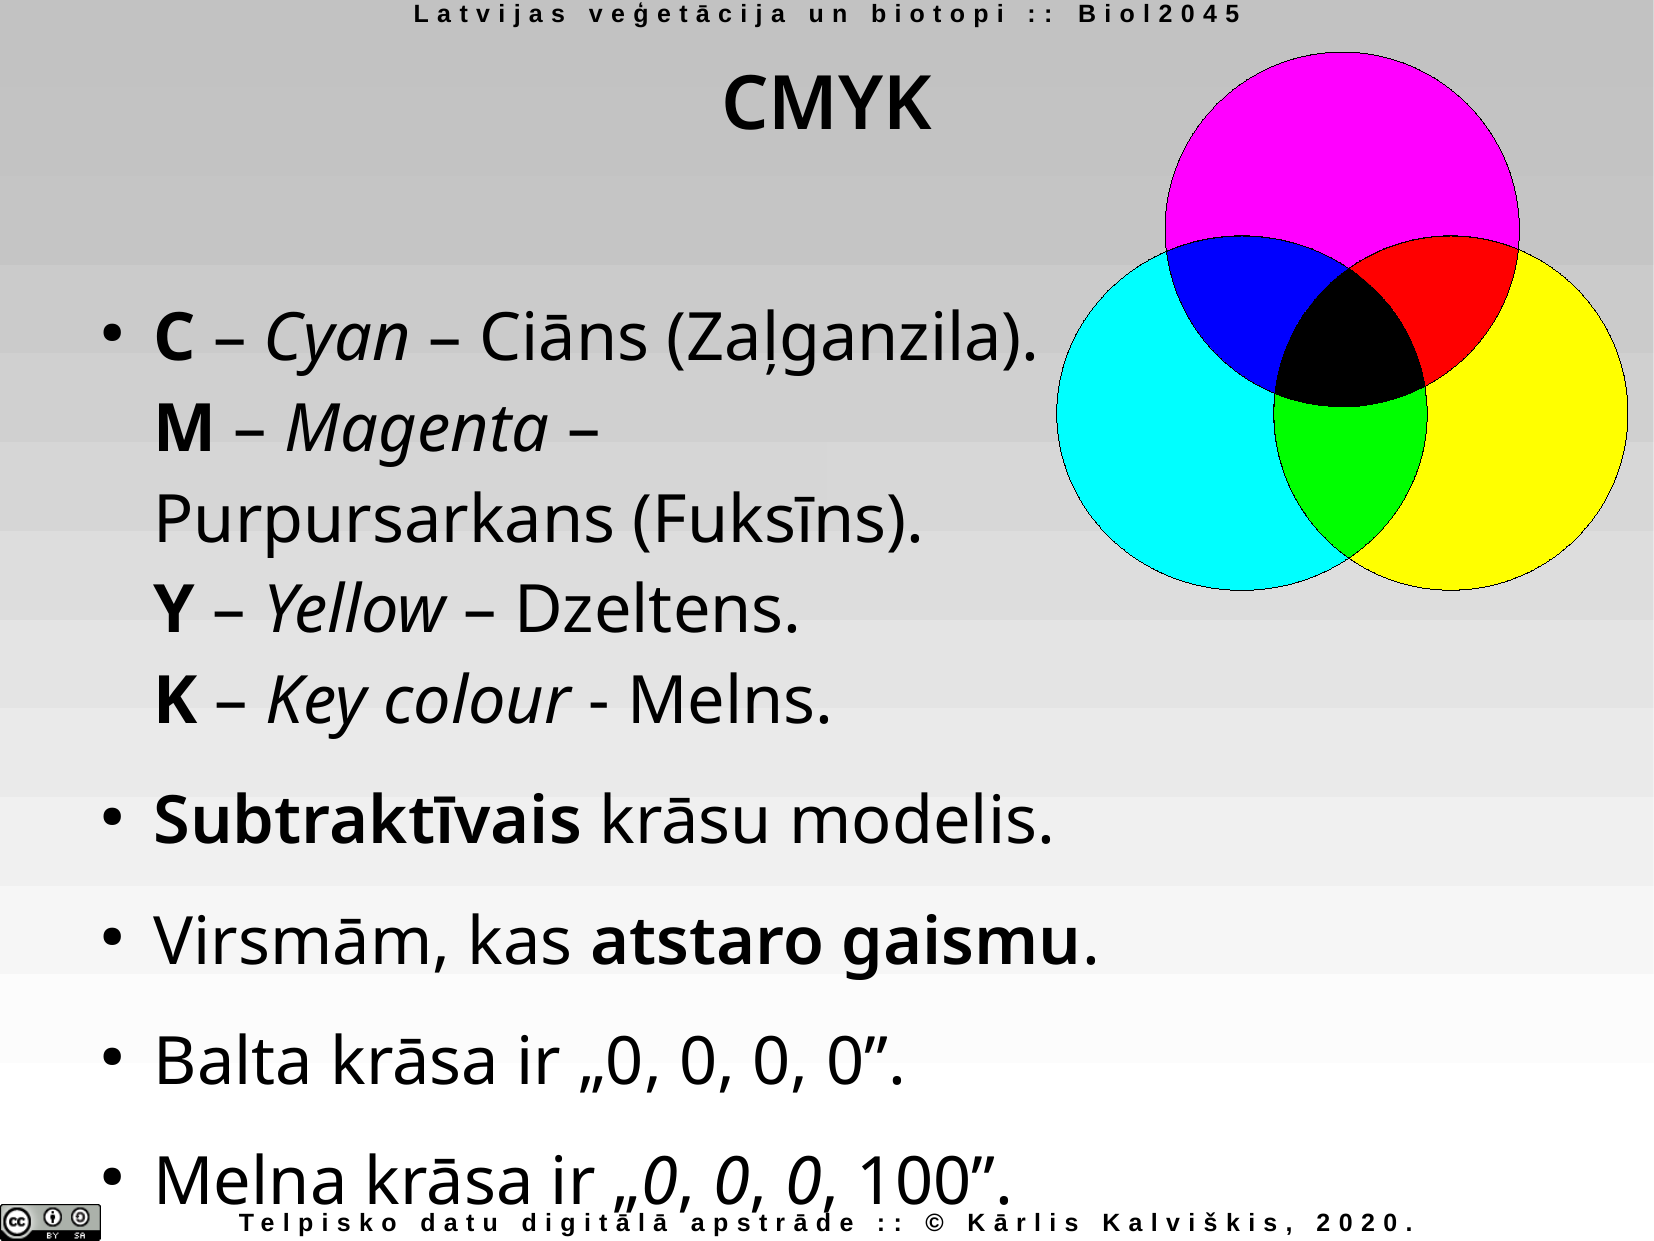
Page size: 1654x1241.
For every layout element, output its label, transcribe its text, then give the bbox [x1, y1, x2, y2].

title CMYK [29, 49, 1625, 258]
list C – Cyan – Ciāns (Zaļganzila). M – Magenta – Purpursarkans (Fuksīns). Y – Yellow – Dzeltens. K – Key colour - Melns. Subtraktīvais krāsu modelis. Virsmām, kas atstaro gaismu. Balta krāsa ir „0, 0, 0, 0”. Melna krāsa ir „0, 0, 0, 100”. [82, 289, 1571, 1163]
text_box [1056, 52, 1628, 591]
picture [0, 0, 1654, 1241]
